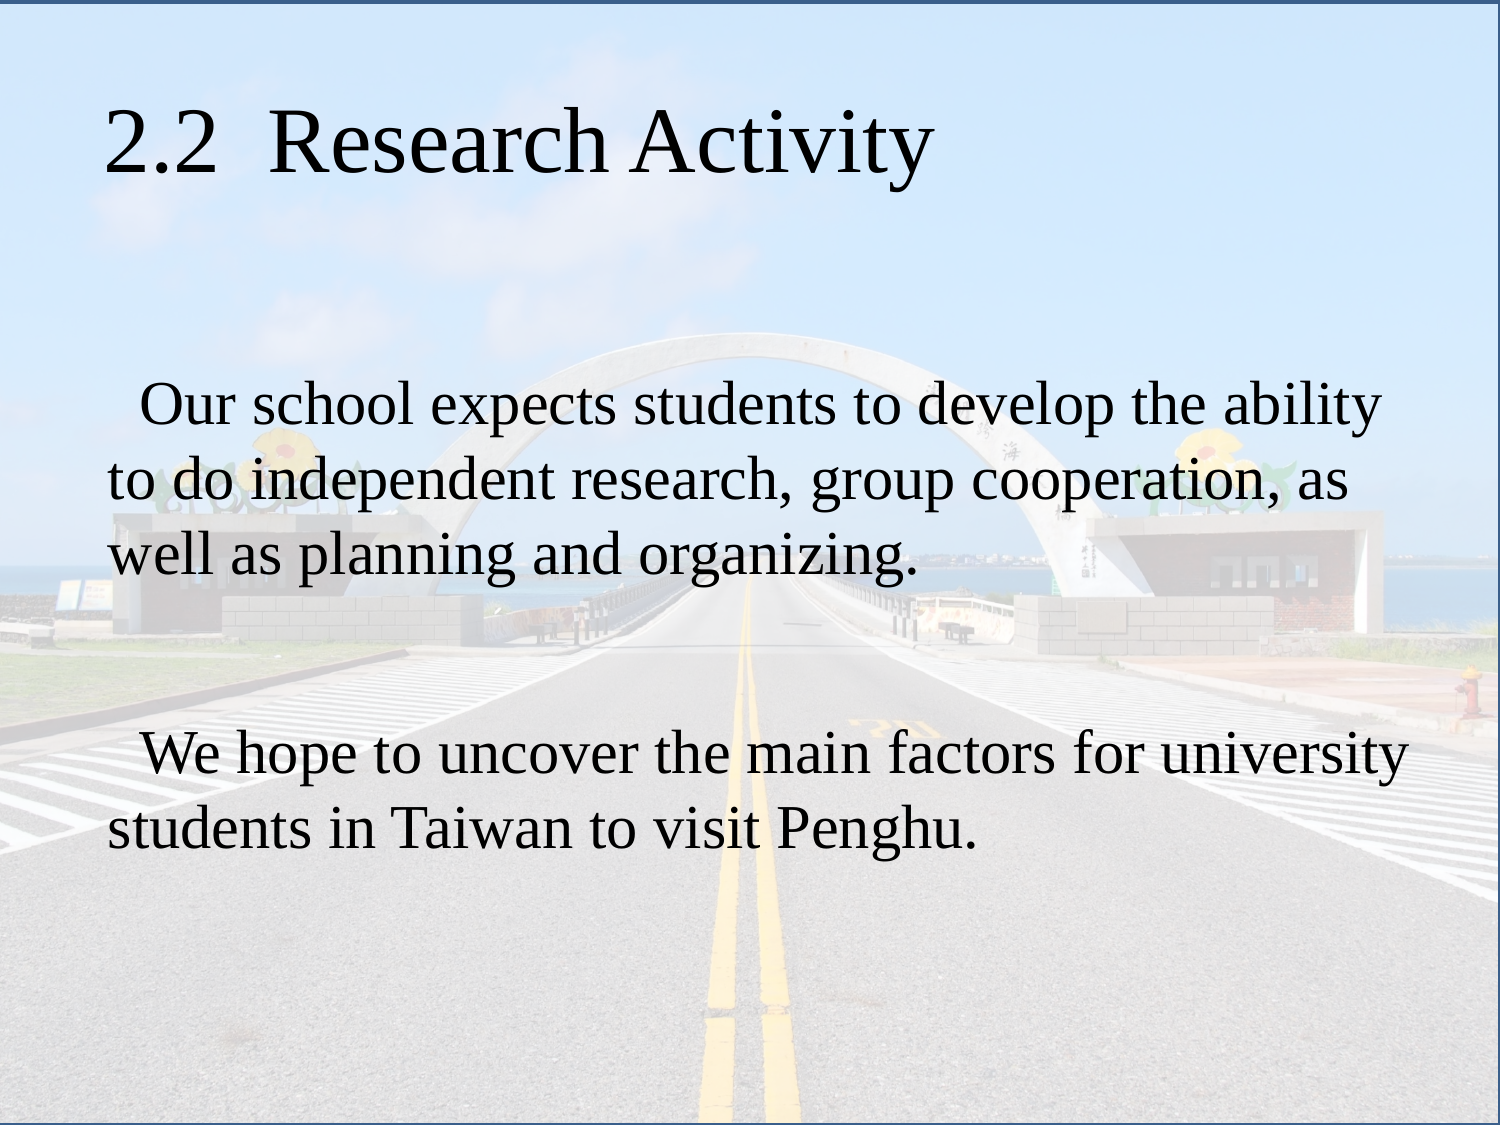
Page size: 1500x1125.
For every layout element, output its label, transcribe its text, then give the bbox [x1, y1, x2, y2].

text_box We hope to uncover the main factors for university students in Taiwan to visit Penghu. [93, 704, 1434, 869]
text_box [0, 1, 1500, 1125]
title 2.2 Research Activity [76, 66, 964, 204]
text_box Our school expects students to develop the ability to do independent research, group cooperation, as well as planning and organizing. [93, 354, 1405, 595]
